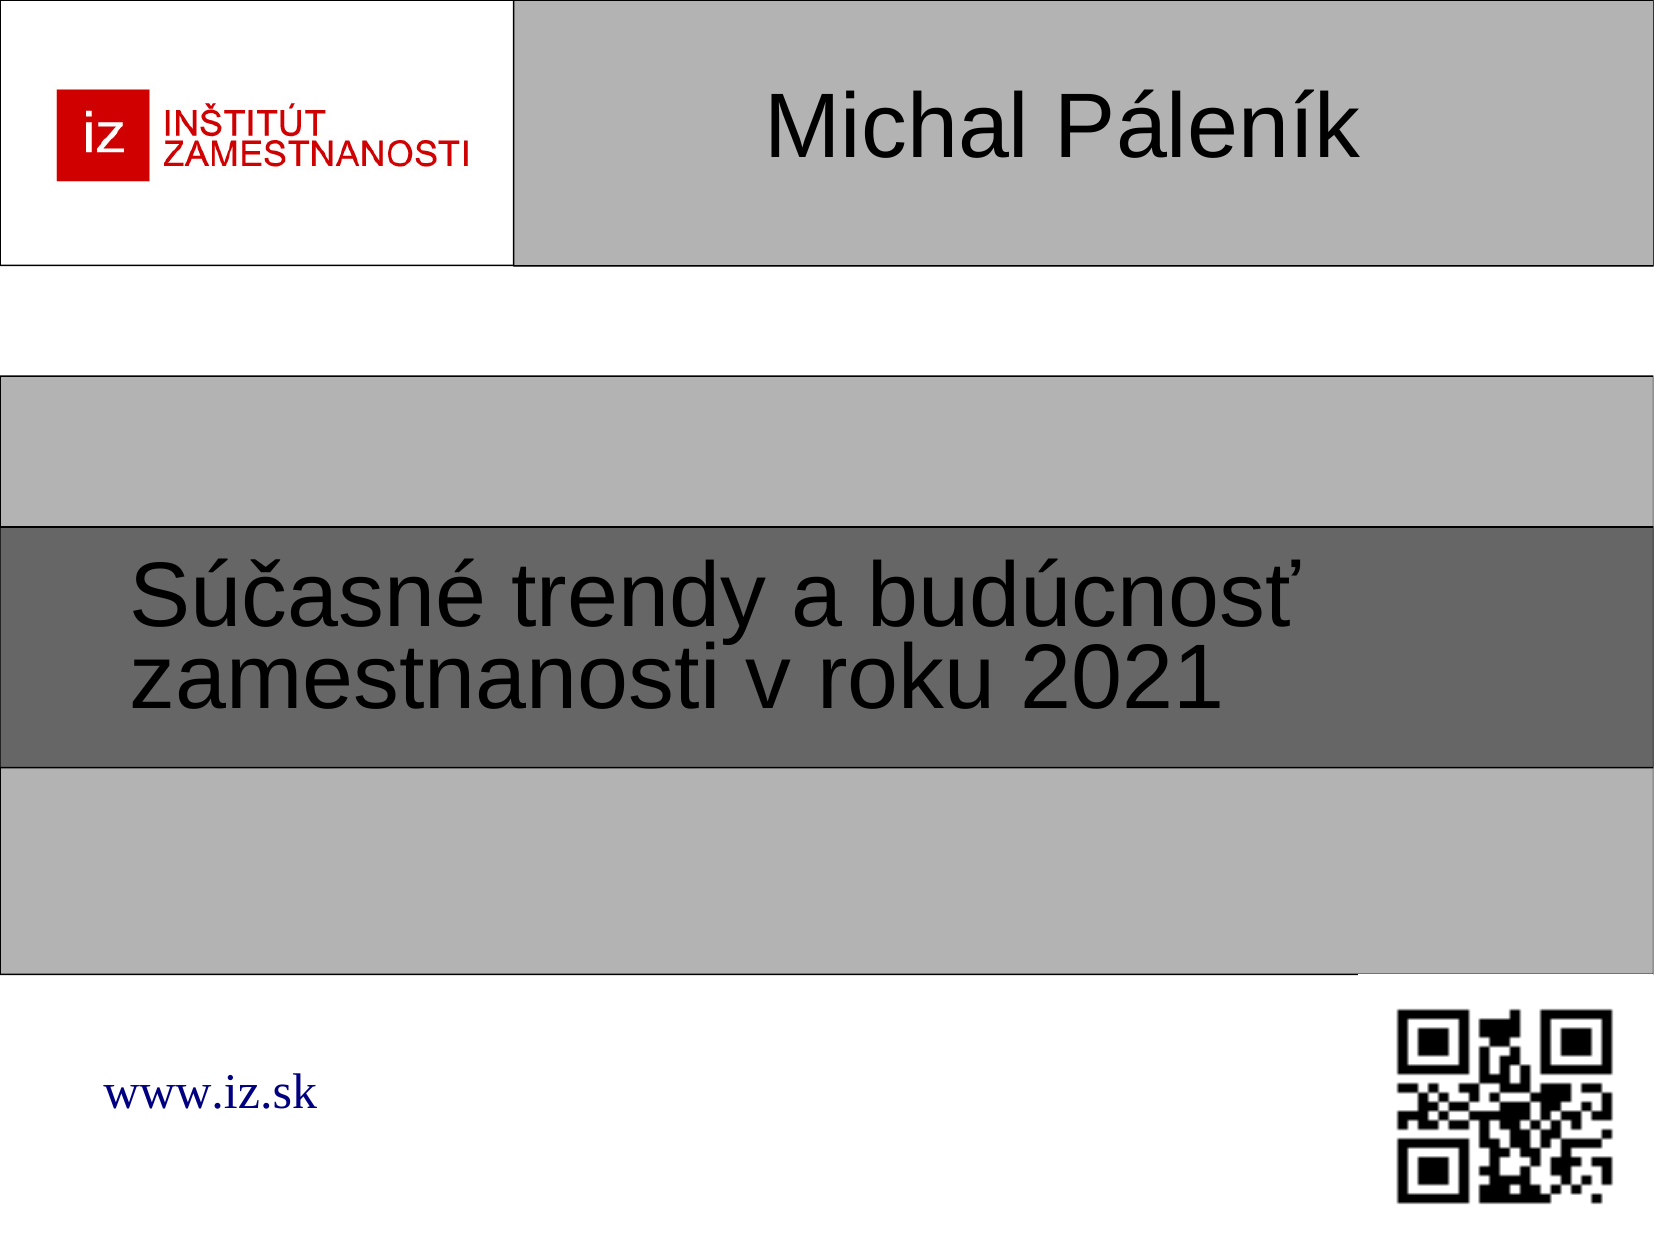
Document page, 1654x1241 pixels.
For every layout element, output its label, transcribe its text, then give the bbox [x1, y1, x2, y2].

picture [5, 8, 512, 257]
list Súčasné trendy a budúcnosť zamestnanosti v roku 2021 [59, 561, 1506, 798]
title Michal Páleník [561, 29, 1565, 237]
text_box [0, 376, 1654, 975]
text_box www.iz.sk [88, 1062, 680, 1134]
picture [1358, 974, 1654, 1241]
